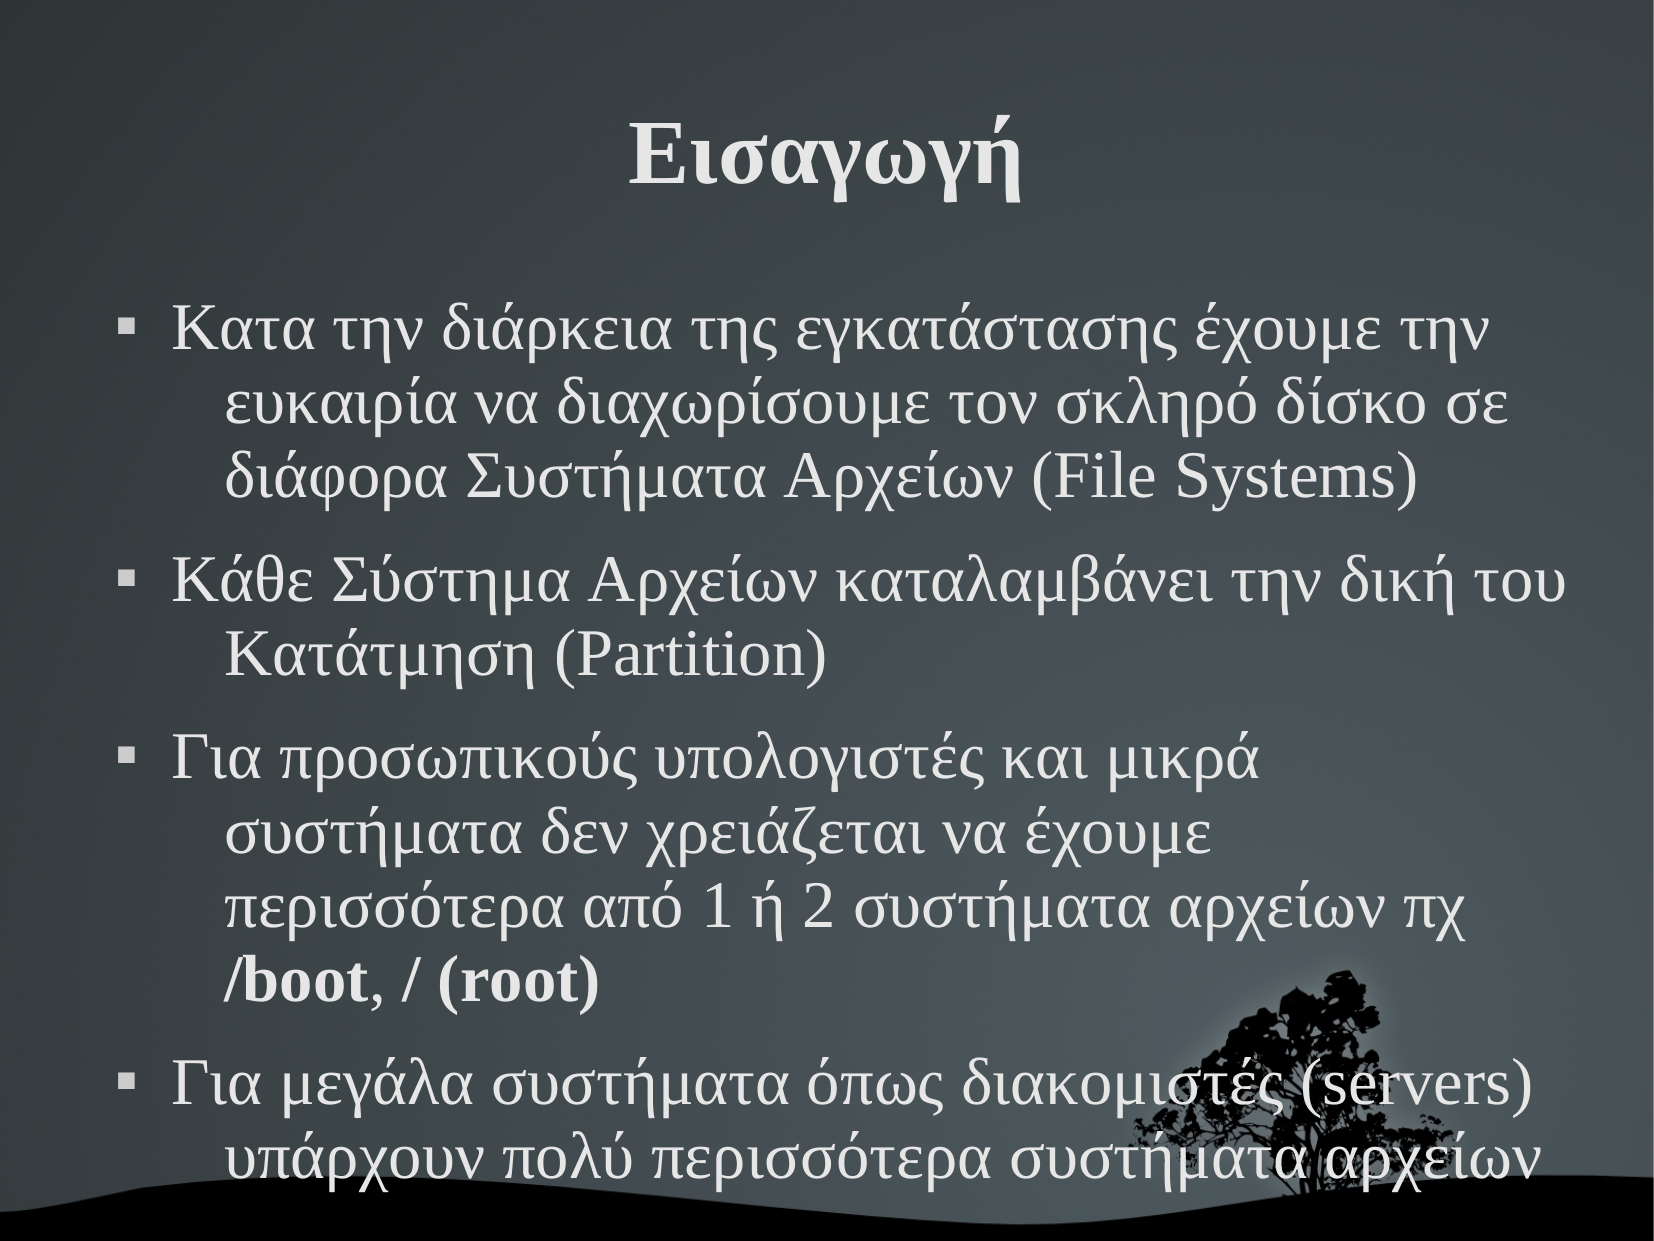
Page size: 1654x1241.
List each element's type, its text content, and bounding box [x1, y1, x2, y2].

title Εισαγωγή [82, 49, 1571, 257]
picture [0, 0, 1654, 1241]
list Κατα την διάρκεια της εγκατάστασης έχουμε την ευκαιρία να διαχωρίσουμε τον σκληρό δίσκο σε διάφορα Συστήματα Αρχείων (File Systems) Κάθε Σύστημα Αρχείων καταλαμβάνει την δική του Κατάτμηση (Partition) Για προσωπικούς υπολογιστές και μικρά συστήματα δεν χρειάζεται να έχουμε περισσότερα από 1 ή 2 συστήματα αρχείων πχ /boot, / (root) Για μεγάλα συστήματα όπως διακομιστές (servers) υπάρχουν πολύ περισσότερα συστήματα αρχείων [82, 290, 1571, 1194]
